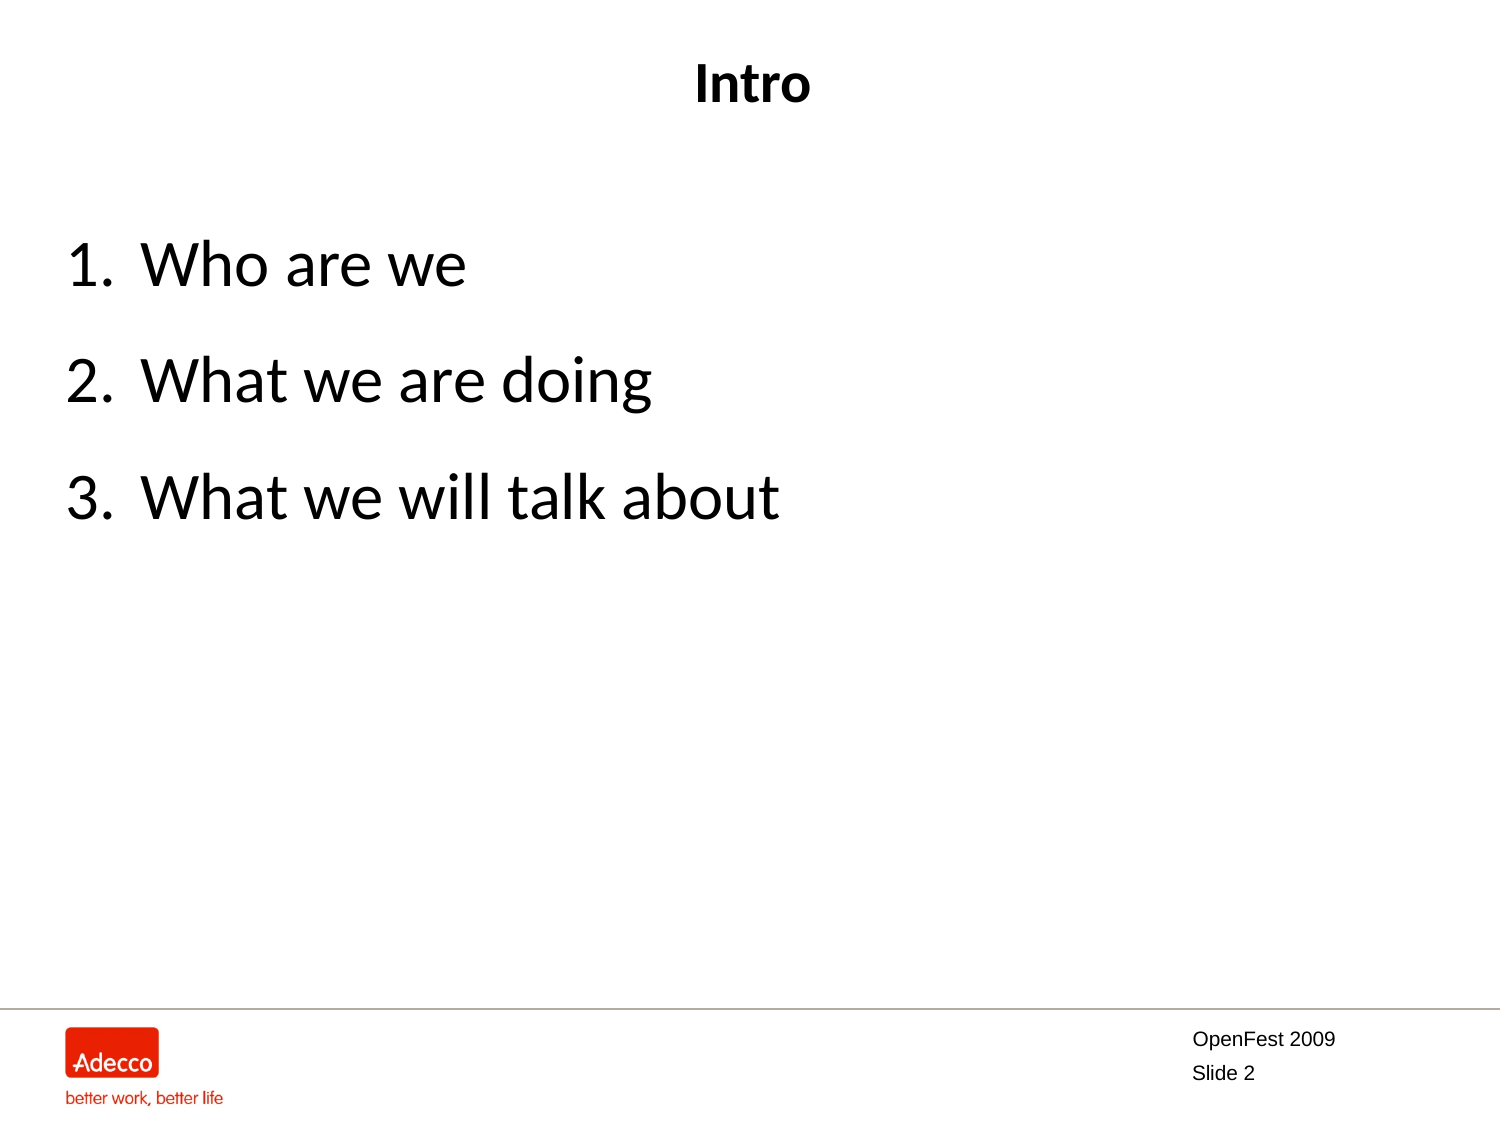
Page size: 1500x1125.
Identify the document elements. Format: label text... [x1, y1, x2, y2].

list Who are we What we are doing What we will talk about [65, 235, 1441, 979]
picture [62, 1024, 225, 1108]
text_box Slide <number> [1192, 1059, 1443, 1087]
title Intro [65, 58, 1441, 213]
text_box OpenFest 2009 [1192, 1025, 1443, 1056]
